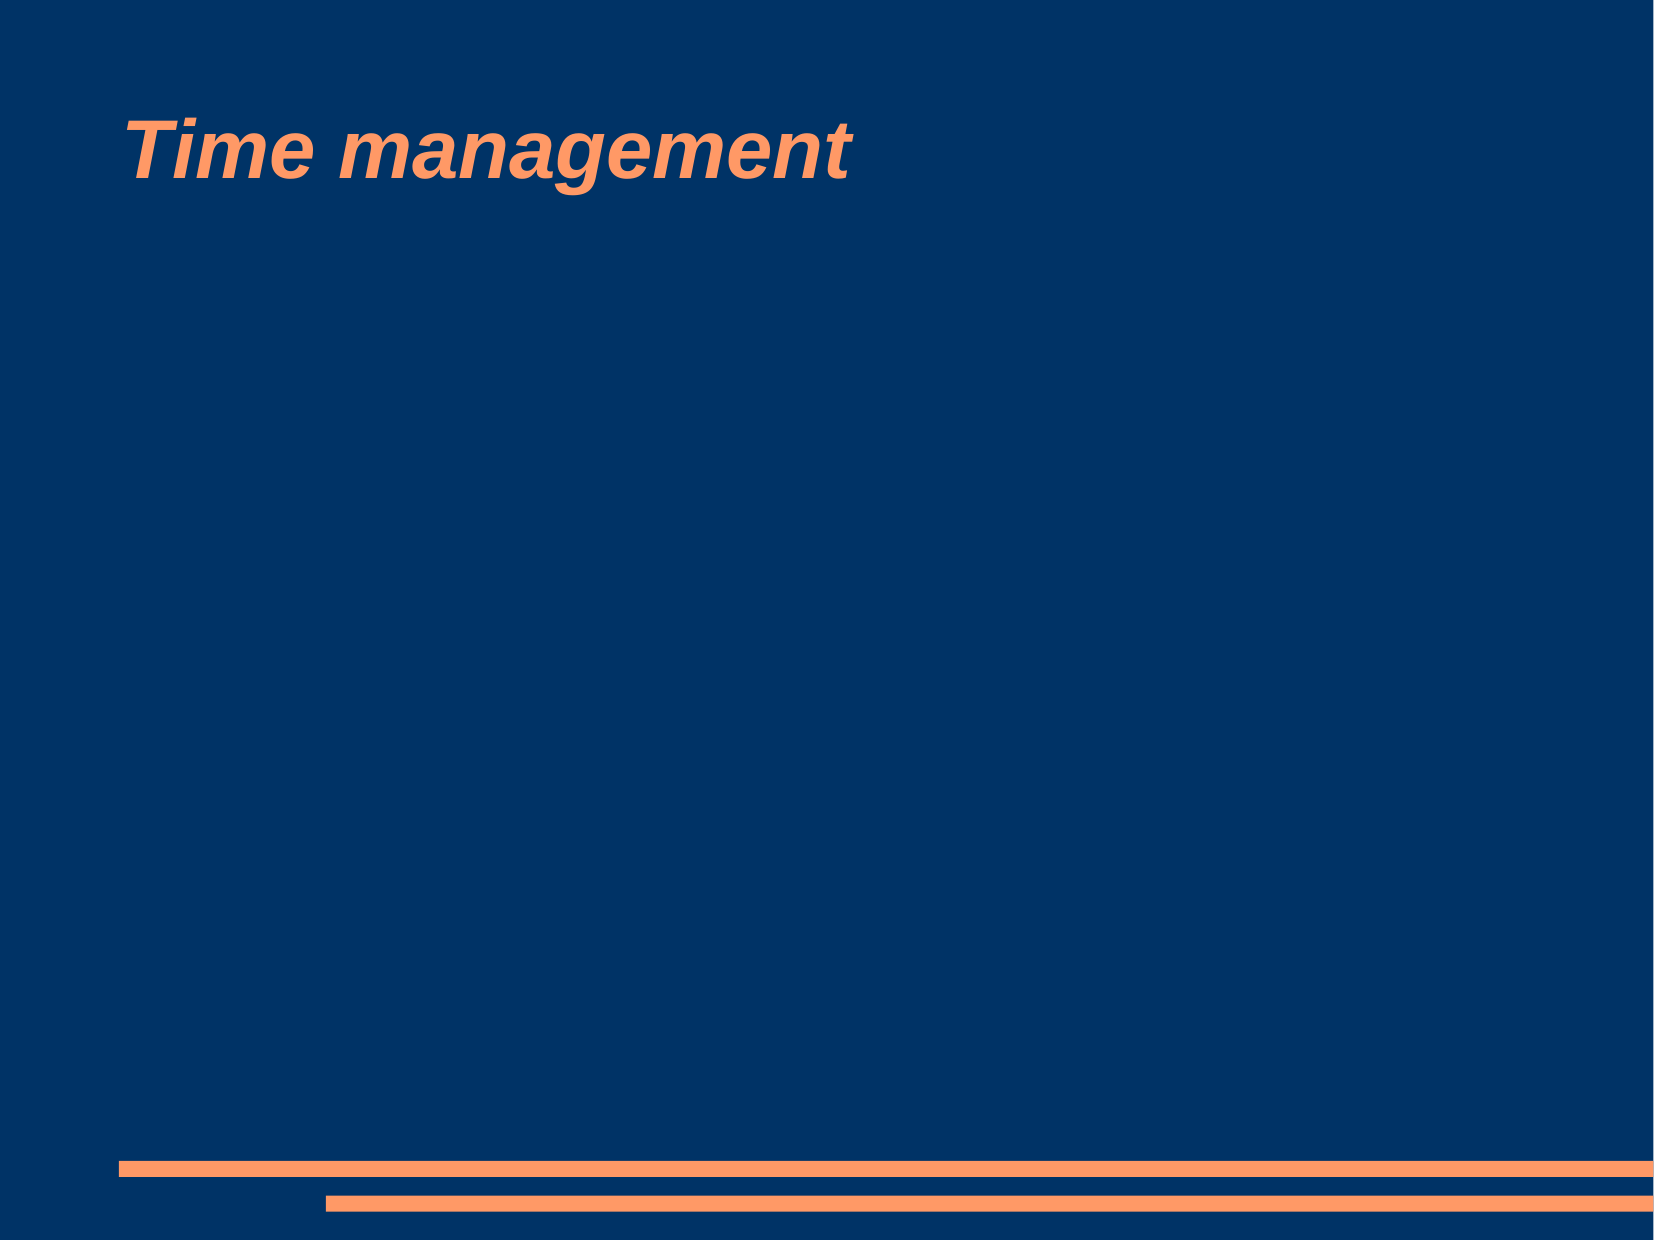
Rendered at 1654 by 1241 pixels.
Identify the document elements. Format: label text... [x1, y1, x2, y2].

title Time management [121, 53, 1534, 247]
